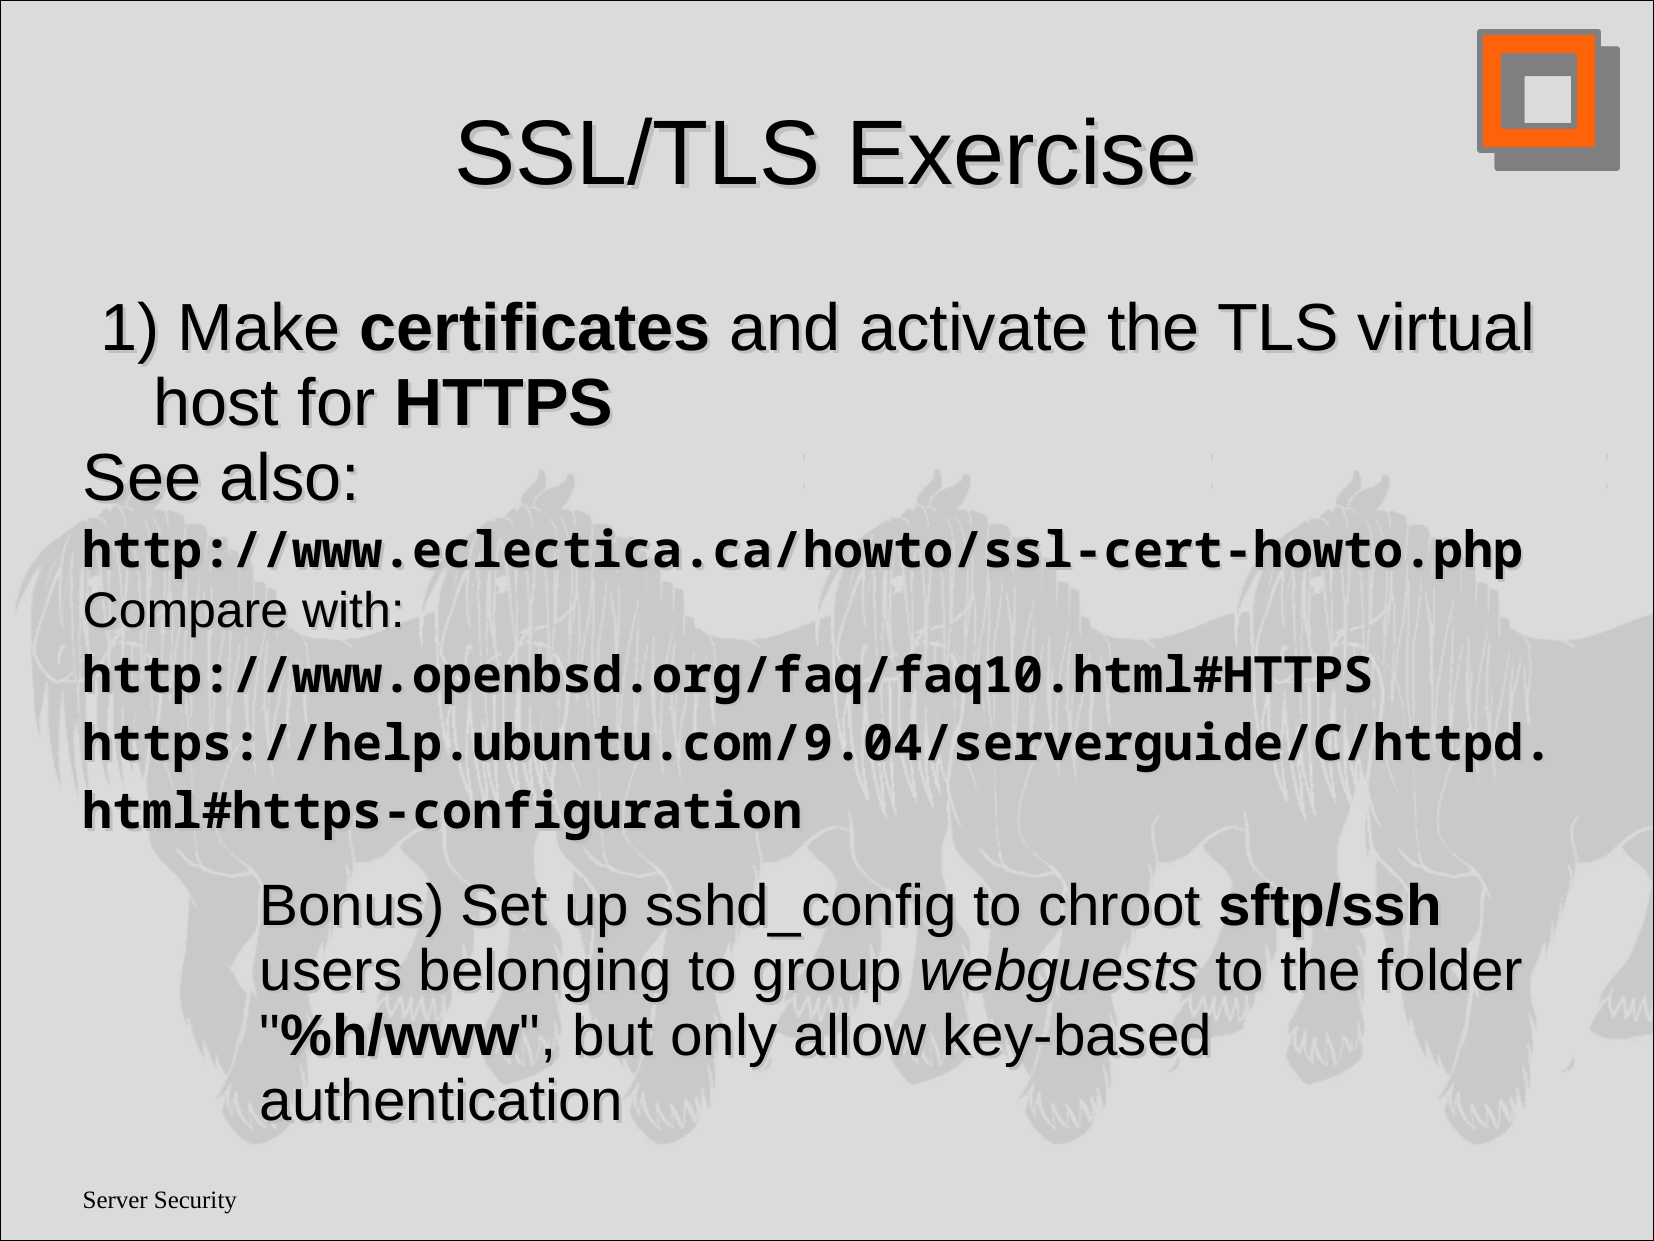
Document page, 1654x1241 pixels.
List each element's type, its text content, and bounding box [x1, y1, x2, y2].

list 1) Make certificates and activate the TLS virtual host for HTTPS See also: http://www.eclectica.ca/howto/ssl-cert-howto.php Compare with: http://www.openbsd.org/faq/faq10.html#HTTPS https://help.ubuntu.com/9.04/serverguide/C/httpd.html#https-configuration Bonus) Set up sshd_config to chroot sftp/ssh users belonging to group webguests to the folder "%h/www", but only allow key-based authentication [82, 290, 1571, 1165]
title SSL/TLS Exercise [82, 49, 1571, 257]
